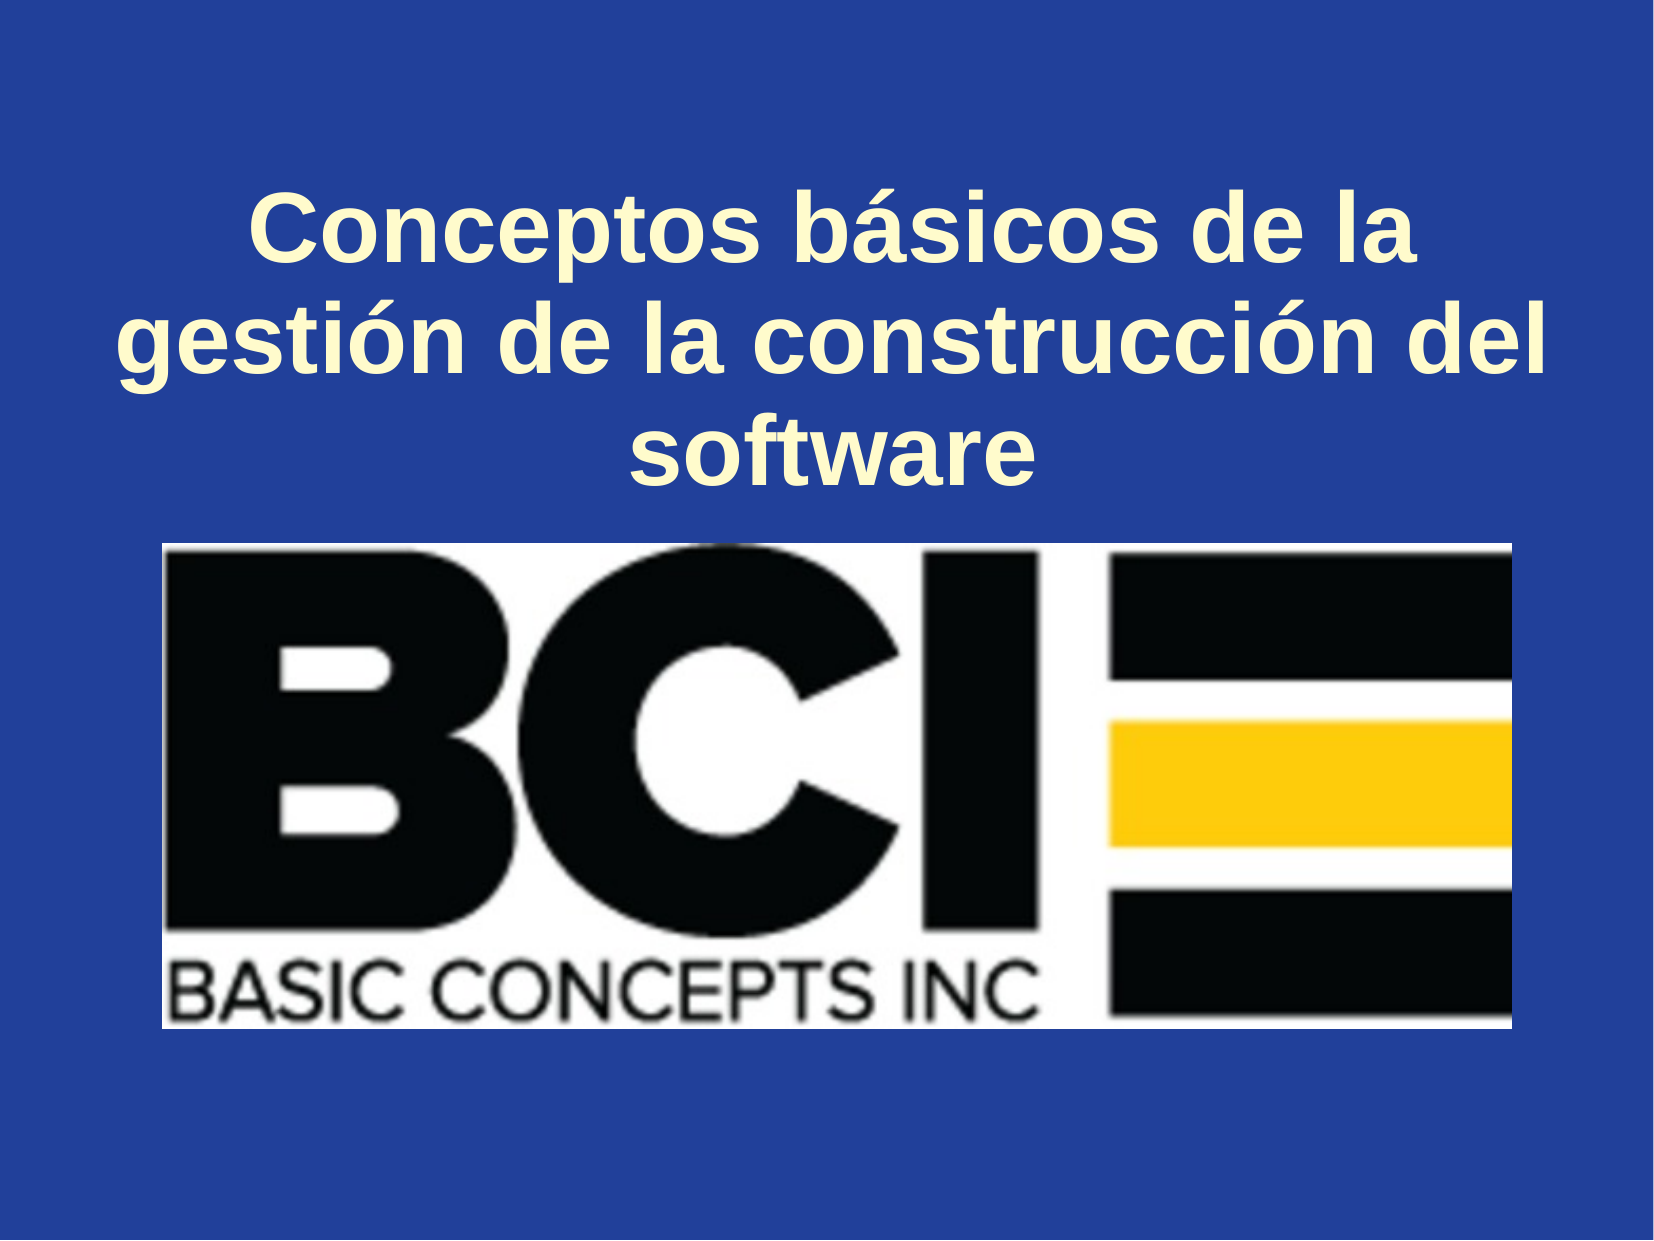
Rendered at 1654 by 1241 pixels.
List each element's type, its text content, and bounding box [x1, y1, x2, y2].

picture [162, 543, 1512, 1029]
title Conceptos básicos de la gestión de la construcción del software [59, 171, 1607, 508]
